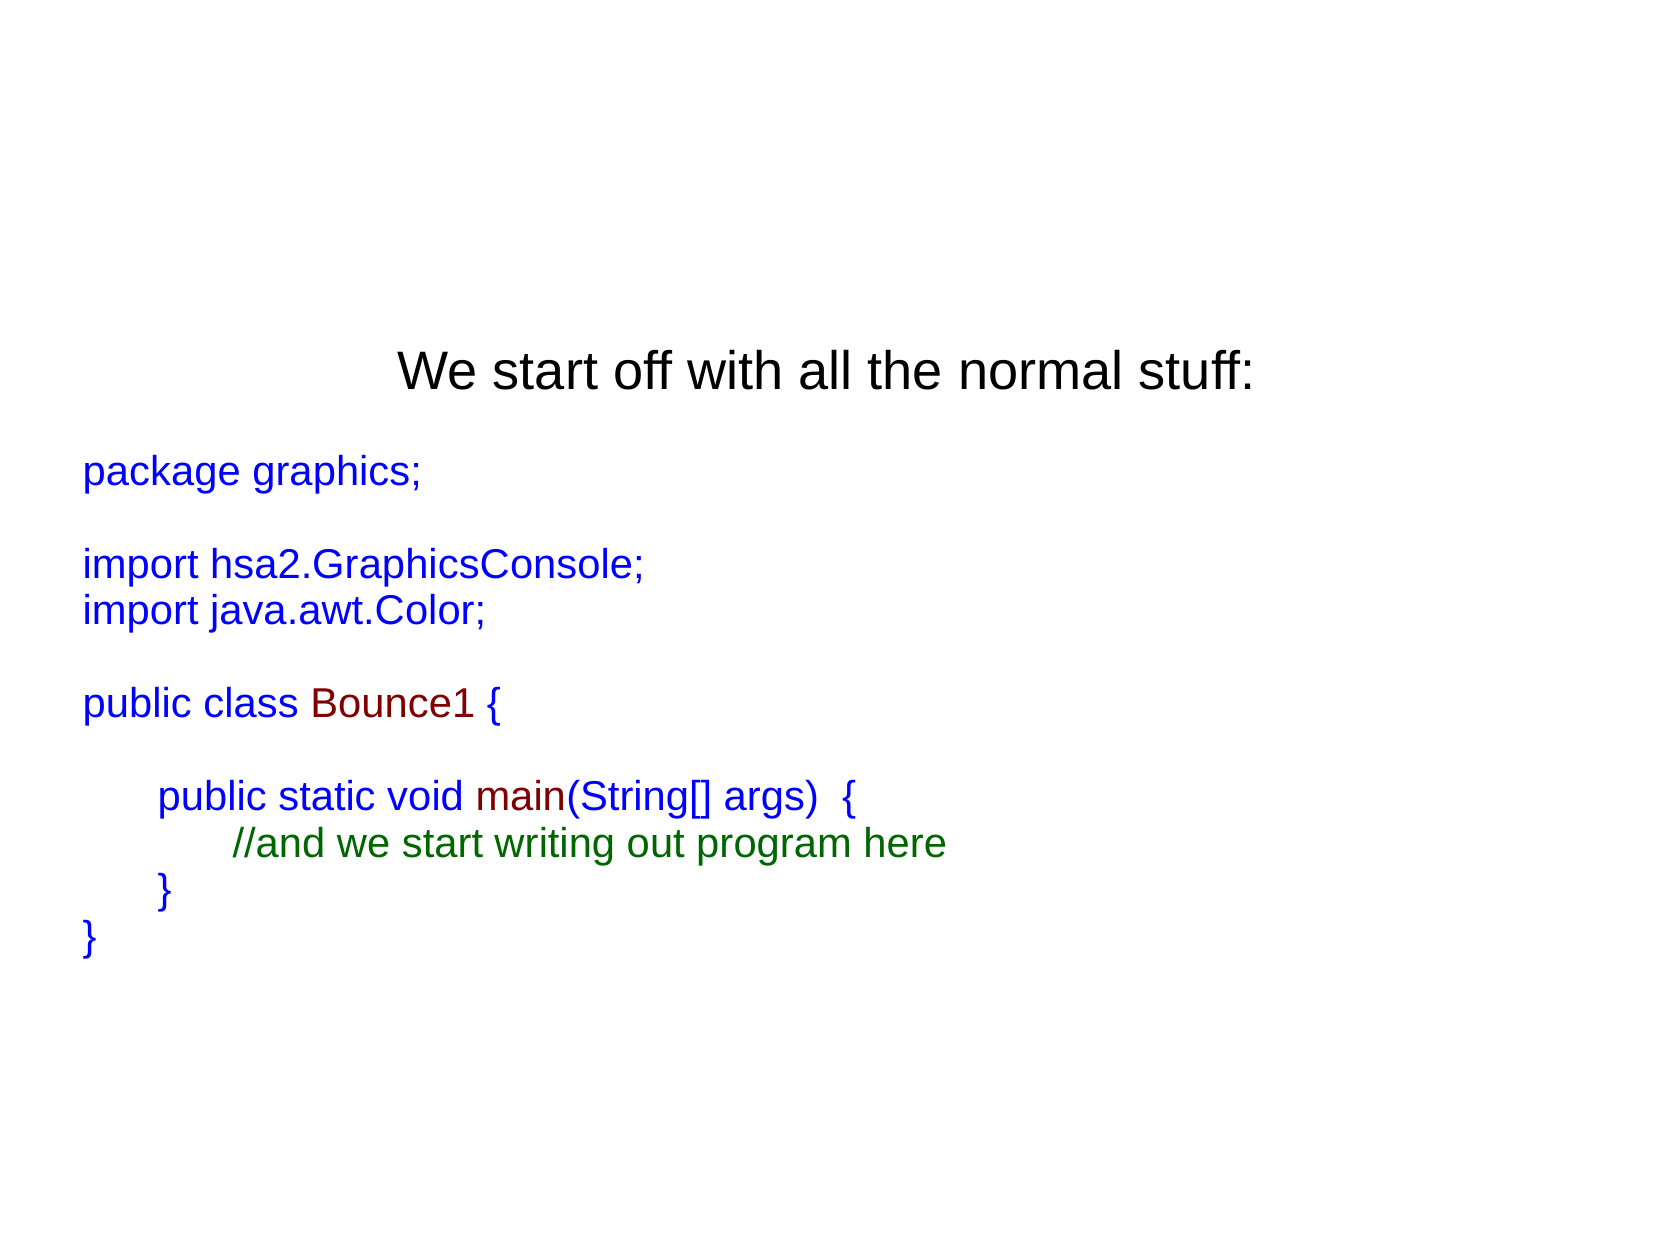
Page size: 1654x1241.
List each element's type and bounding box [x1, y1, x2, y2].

text_box [82, 290, 1571, 1241]
